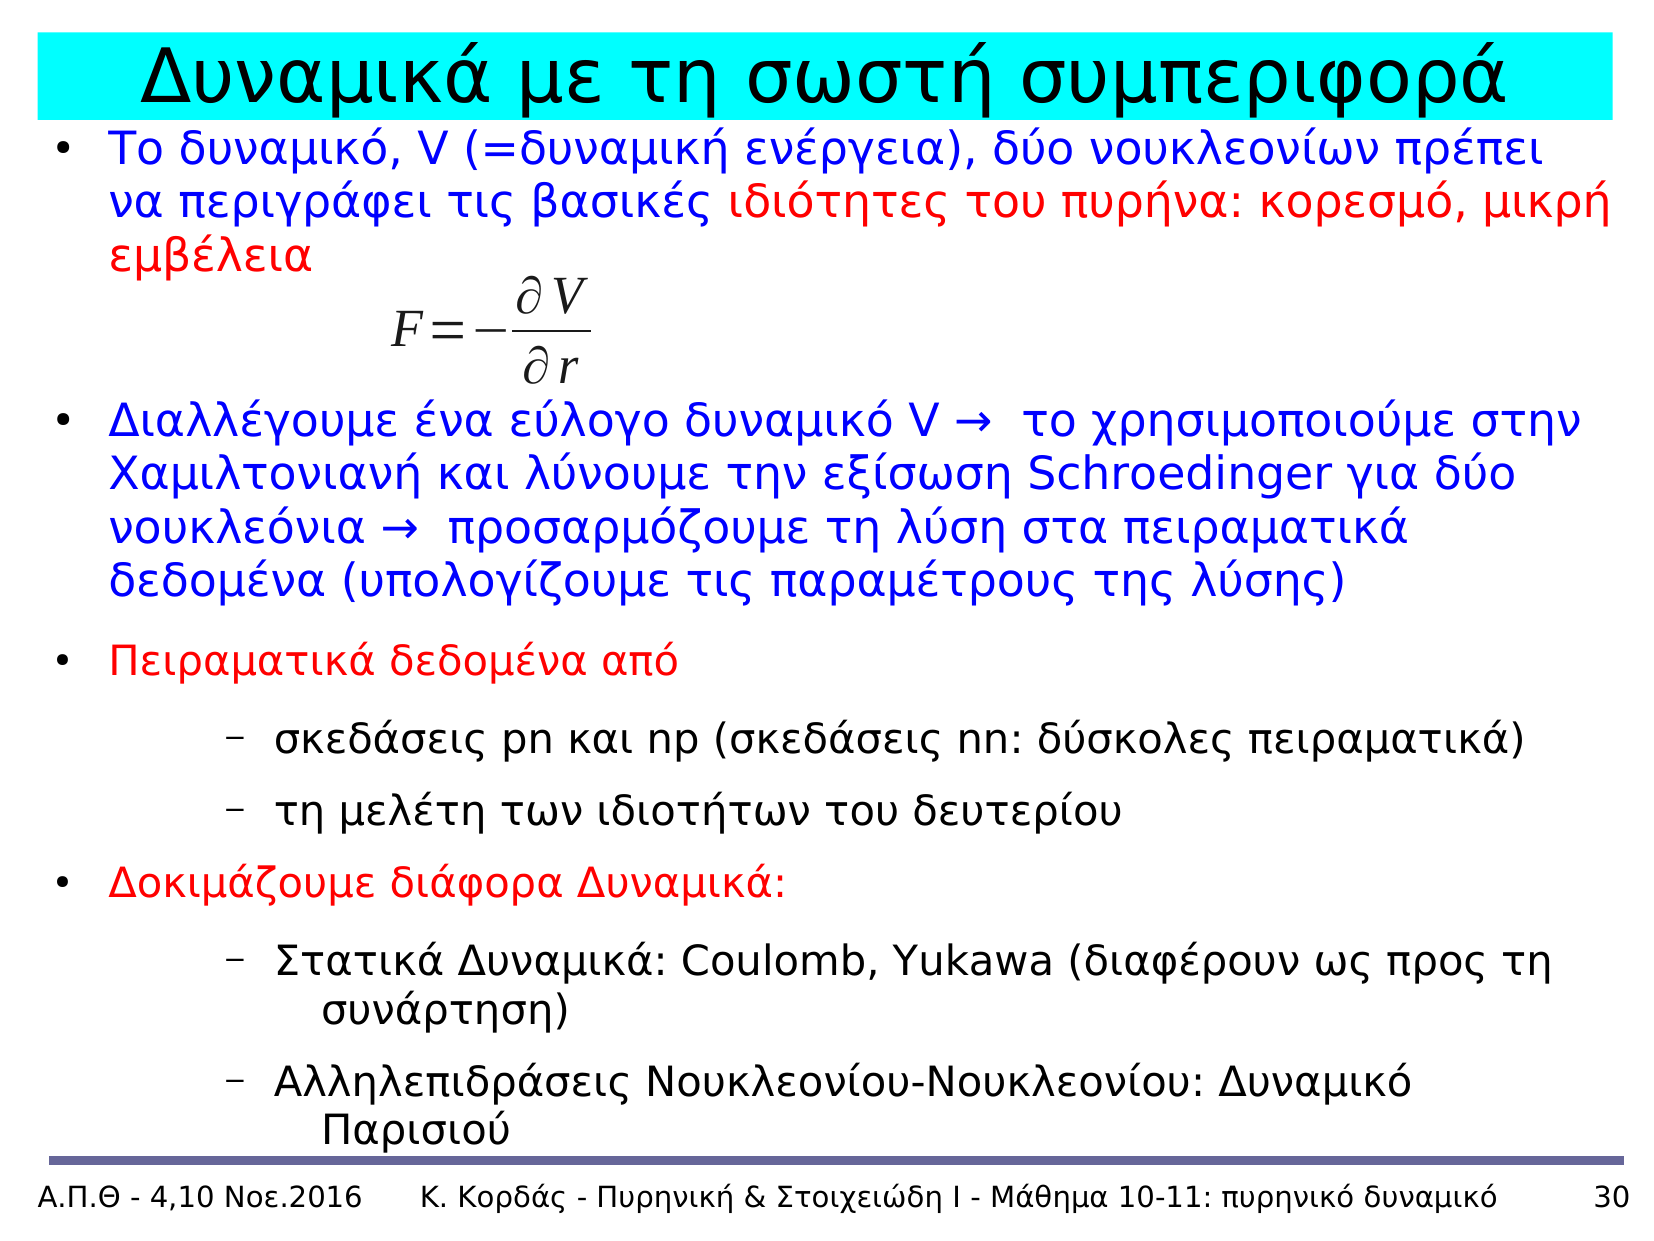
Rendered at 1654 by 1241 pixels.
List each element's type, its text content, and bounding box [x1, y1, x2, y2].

title Δυναμικά με τη σωστή συμπεριφορά [37, 32, 1613, 120]
list Το δυναμικό, V (=δυναμική ενέργεια), δύο νουκλεονίων πρέπει να περιγράφει τις βασικές ιδιότητες του πυρήνα: κορεσμό, μικρή εμβέλεια Διαλλέγουμε ένα εύλογο δυναμικό V → το χρησιμοποιούμε στην Χαμιλτονιανή και λύνουμε την εξίσωση Schroedinger για δύο νουκλεόνια → προσαρμόζουμε τη λύση στα πειραματικά δεδομένα (υπολογίζουμε τις παραμέτρους της λύσης) Πειραματικά δεδομένα από σκεδάσεις pn και np (σκεδάσεις nn: δύσκολες πειραματικά) τη μελέτη των ιδιοτήτων του δευτερίου Δοκιμάζουμε διάφορα Δυναμικά: Στατικά Δυναμικά: Coulomb, Yukawa (διαφέρουν ως προς τη συνάρτηση) Αλληλεπιδράσεις Νουκλεονίου-Νουκλεονίου: Δυναμικό Παρισιού [37, 121, 1613, 1161]
chart [375, 262, 607, 400]
